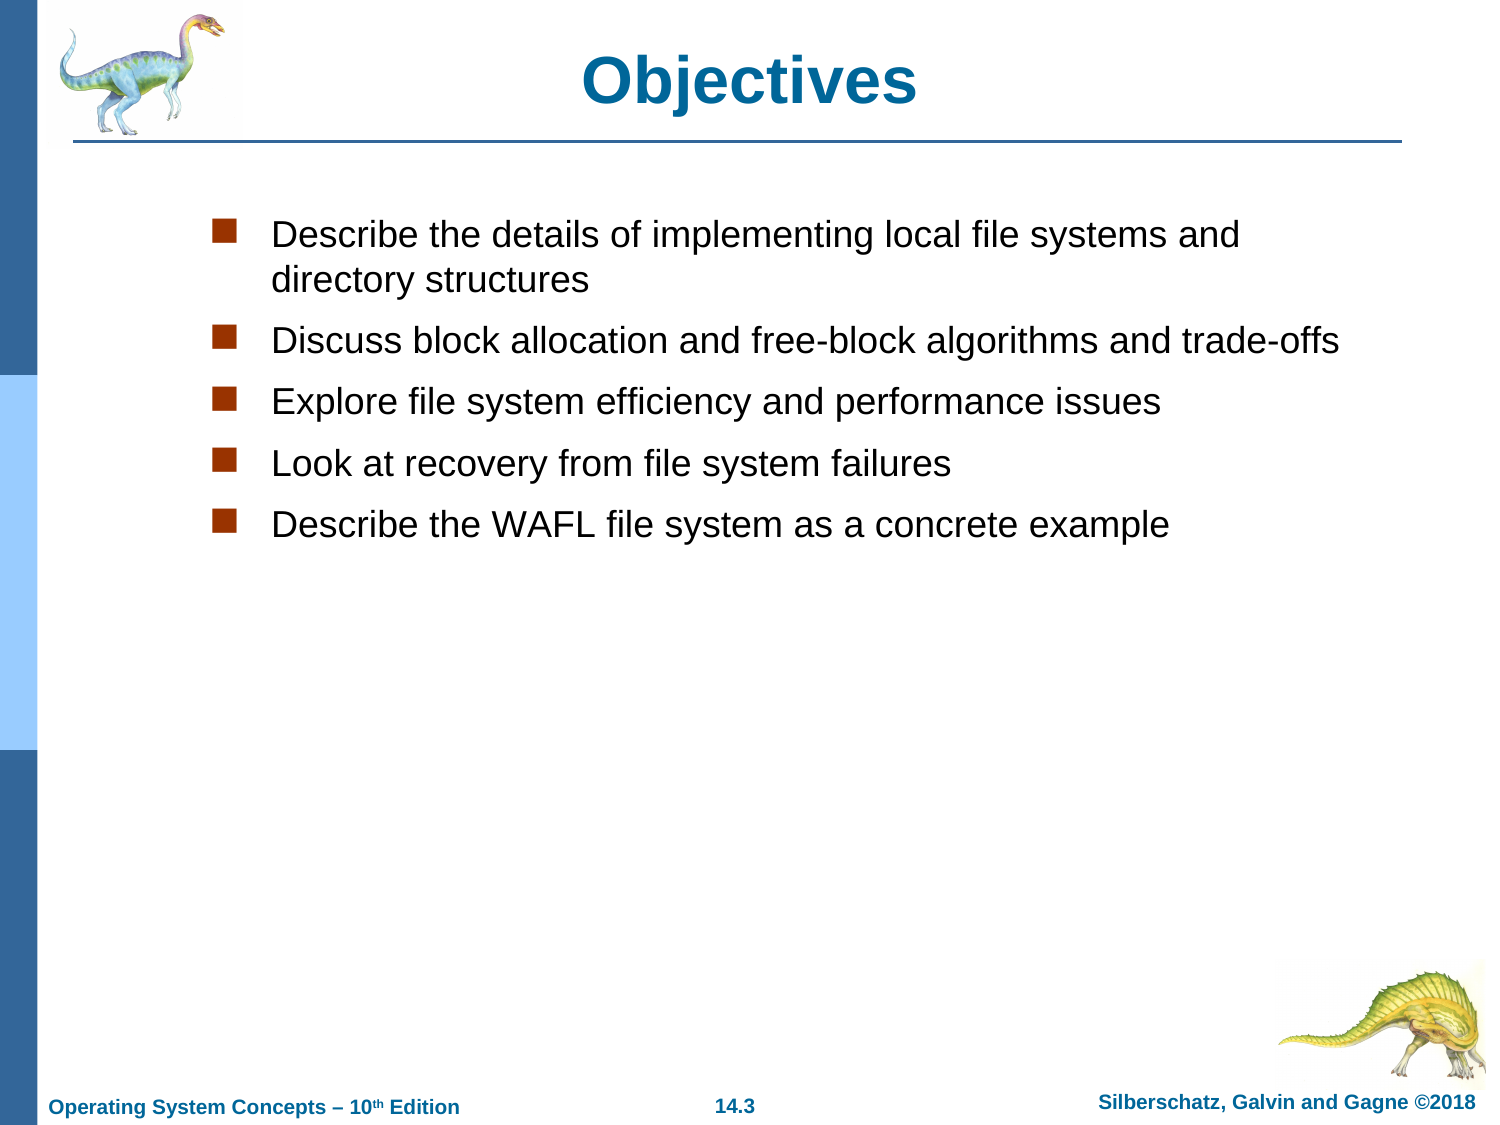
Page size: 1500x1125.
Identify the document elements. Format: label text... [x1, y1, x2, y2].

list Describe the details of implementing local file systems and directory structures Discuss block allocation and free-block algorithms and trade-offs Explore file system efficiency and performance issues Look at recovery from file system failures Describe the WAFL file system as a concrete example [199, 202, 1403, 946]
title Objectives [75, 29, 1426, 125]
picture [1415, 1094, 1423, 1099]
picture [1275, 959, 1486, 1090]
picture [46, 0, 243, 149]
